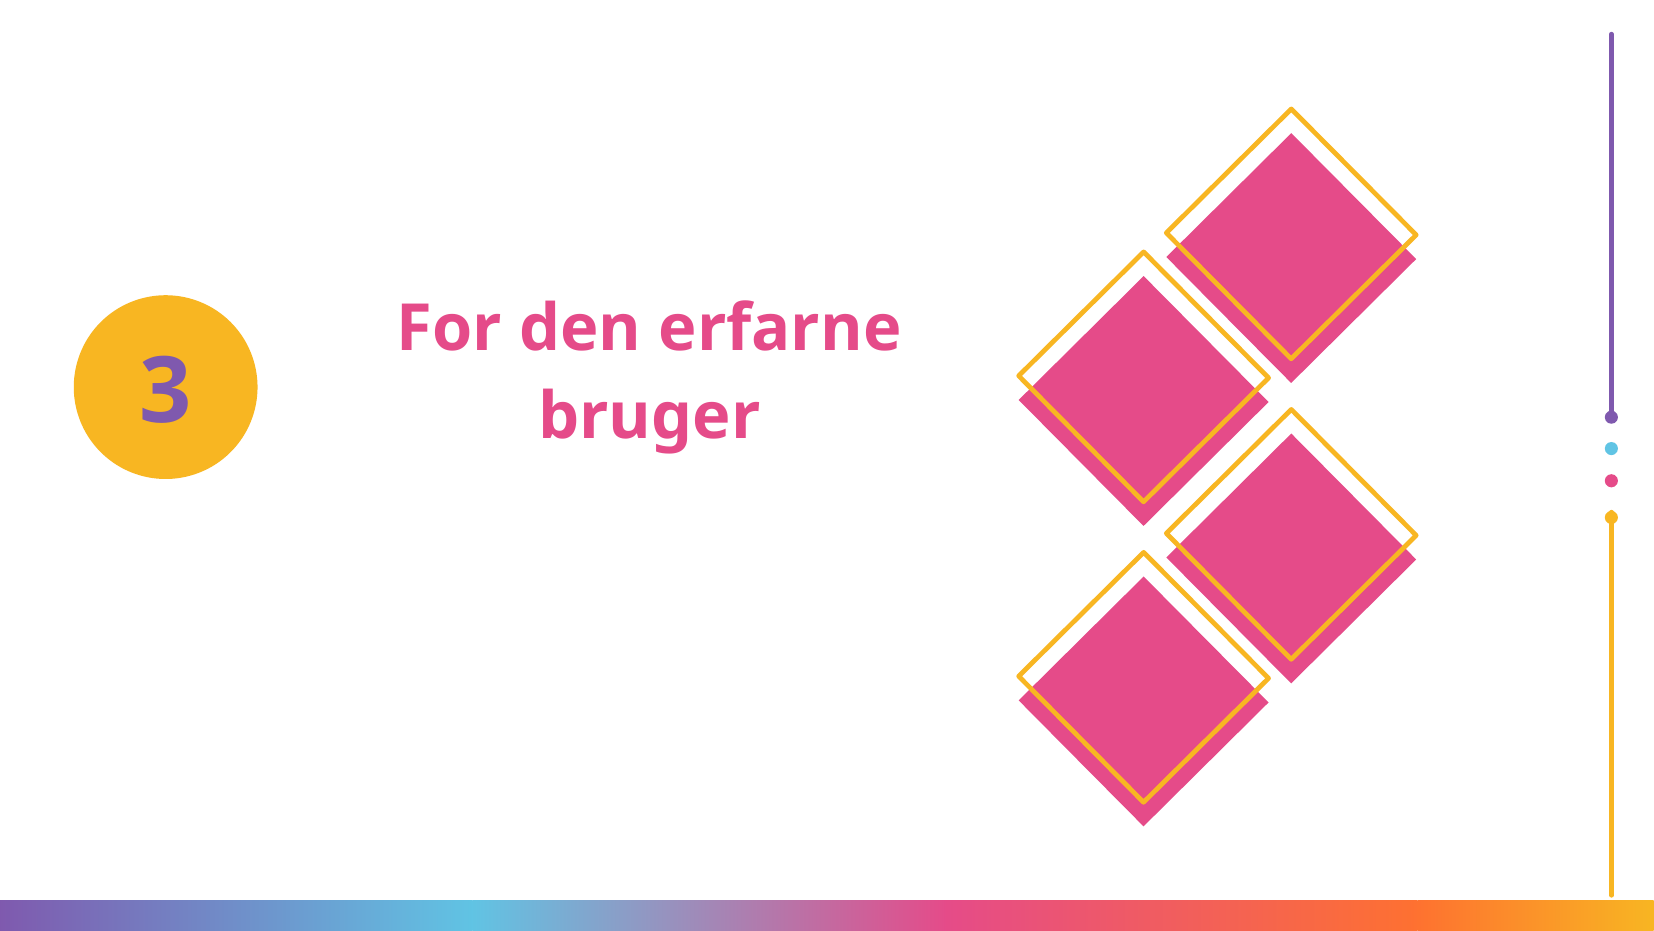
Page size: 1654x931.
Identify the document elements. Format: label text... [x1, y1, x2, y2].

text_box 3 [73, 295, 258, 479]
title For den erfarne bruger [295, 280, 1004, 458]
